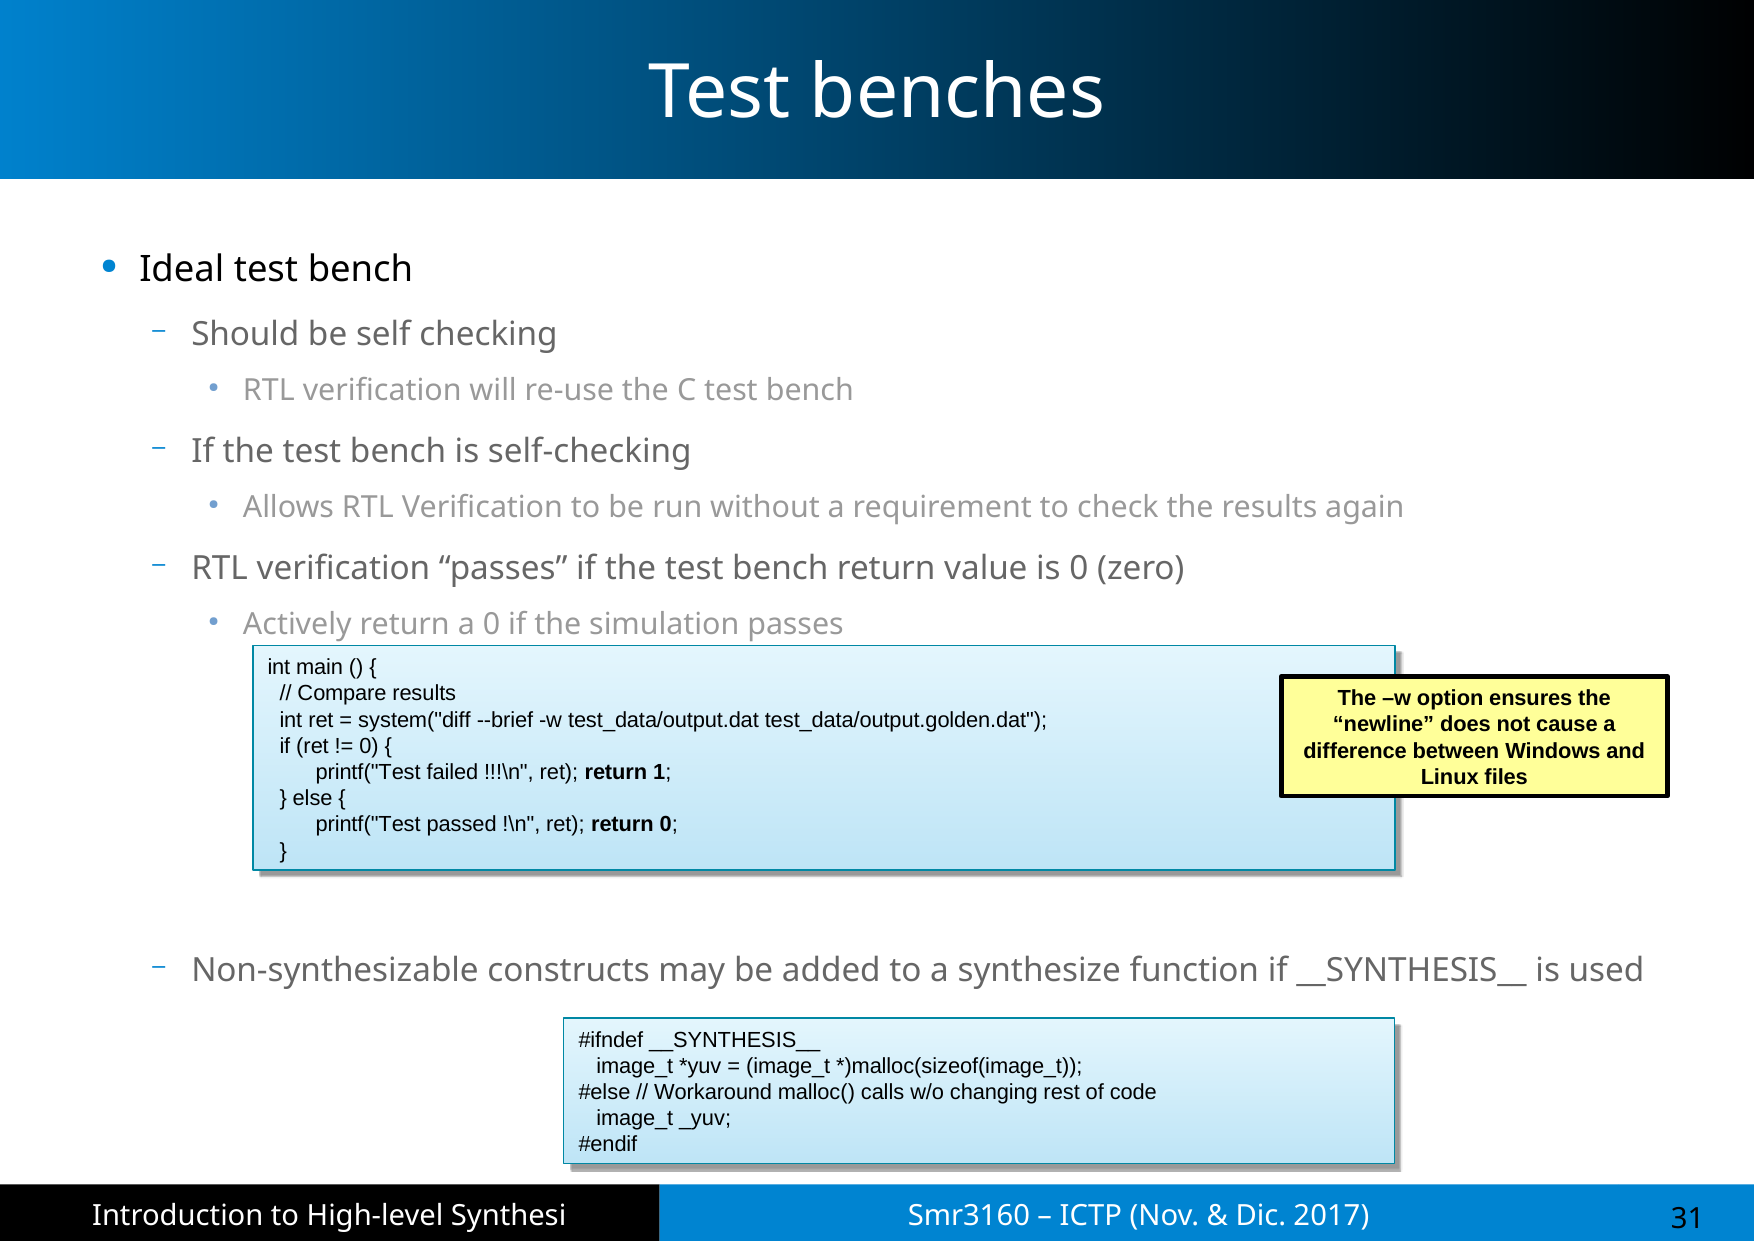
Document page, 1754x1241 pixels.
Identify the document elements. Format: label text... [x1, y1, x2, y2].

text_box #ifndef __SYNTHESIS__ image_t *yuv = (image_t *)malloc(sizeof(image_t)); #else // Workaround malloc() calls w/o changing rest of code image_t _yuv; #endif [563, 1017, 1395, 1164]
text_box int main () { // Compare results int ret = system("diff --brief -w test_data/output.dat test_data/output.golden.dat"); if (ret != 0) { printf("Test failed !!!\n", ret); return 1; } else { printf("Test passed !\n", ret); return 0; } [252, 645, 1395, 870]
text_box The –w option ensures the “newline” does not cause a difference between Windows and Linux files [1281, 676, 1668, 797]
list Ideal test bench Should be self checking RTL verification will re-use the C test bench If the test bench is self-checking Allows RTL Verification to be run without a requirement to check the results again RTL verification “passes” if the test bench return value is 0 (zero) Actively return a 0 if the simulation passes Non-synthesizable constructs may be added to a synthesize function if __SYNTHESIS__ is used [87, 242, 1667, 1010]
title Test benches [87, 37, 1667, 139]
